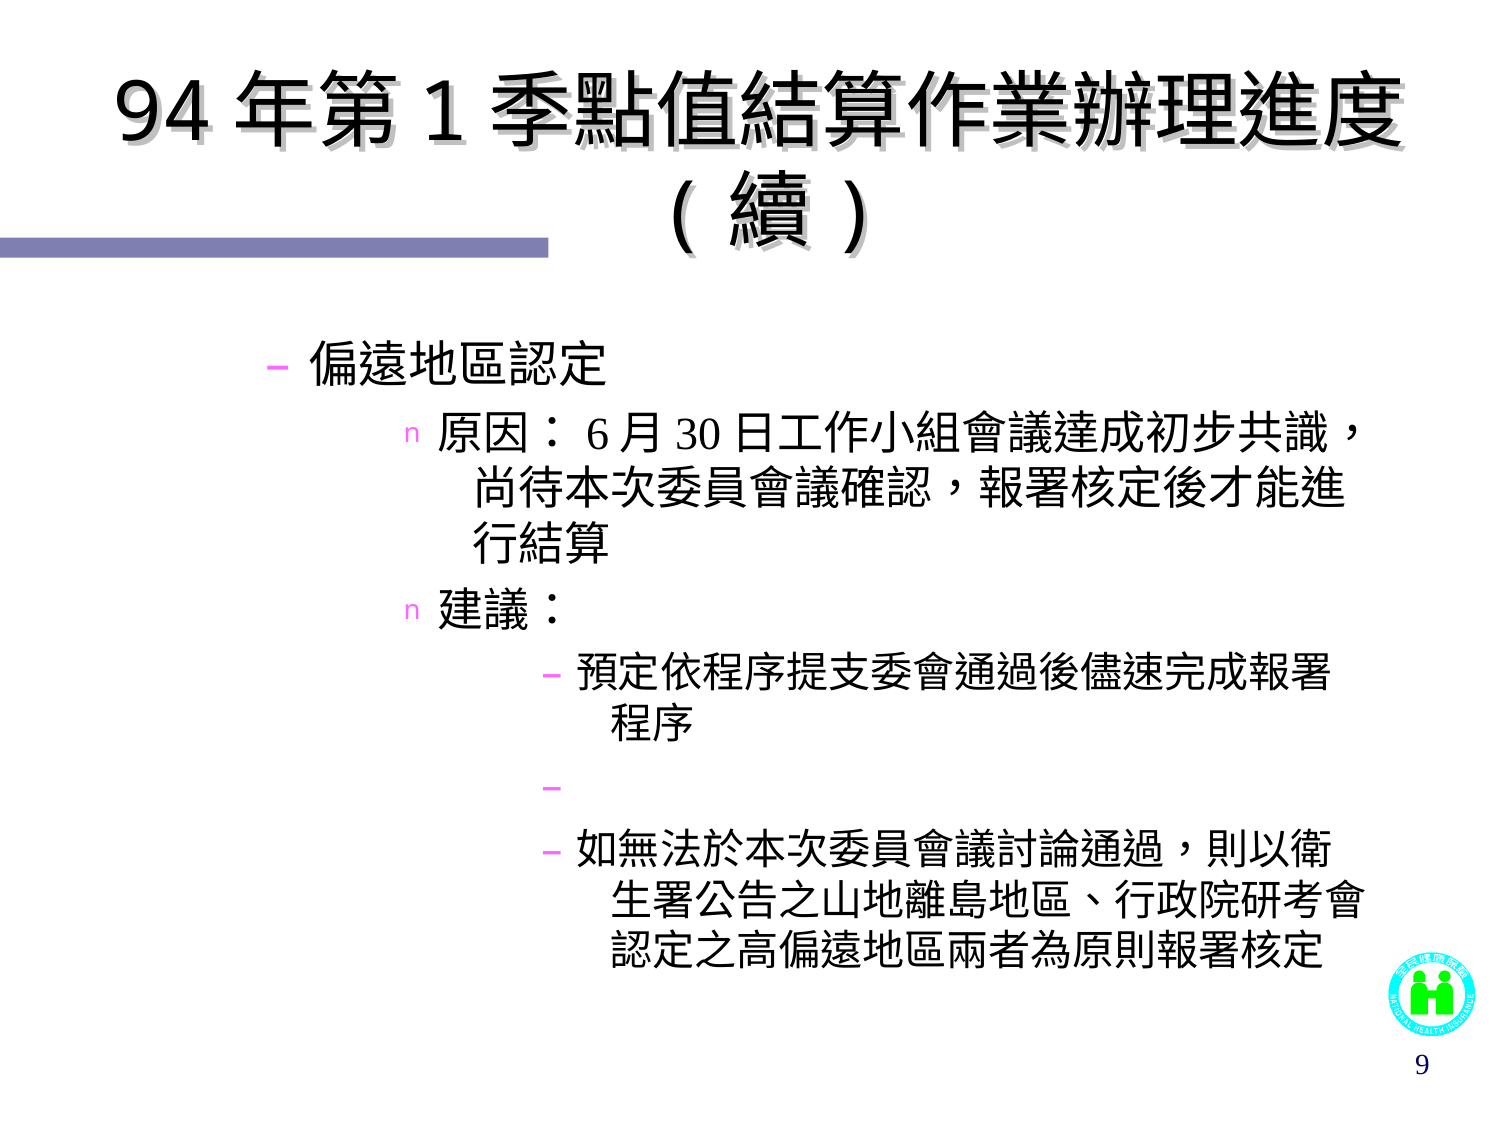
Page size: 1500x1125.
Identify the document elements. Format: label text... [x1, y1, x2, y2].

list 偏遠地區認定 原因：6月30日工作小組會議達成初步共識，尚待本次委員會議確認，報署核定後才能進行結算 建議： 預定依程序提支委會通過後儘速完成報署程序 如無法於本次委員會議討論通過，則以衛生署公告之山地離島地區、行政院研考會認定之高偏遠地區兩者為原則報署核定 [112, 324, 1388, 1000]
text_box [1400, 1037, 1476, 1125]
title 94年第1季點值結算作業辦理進度(續) [62, 50, 1475, 238]
